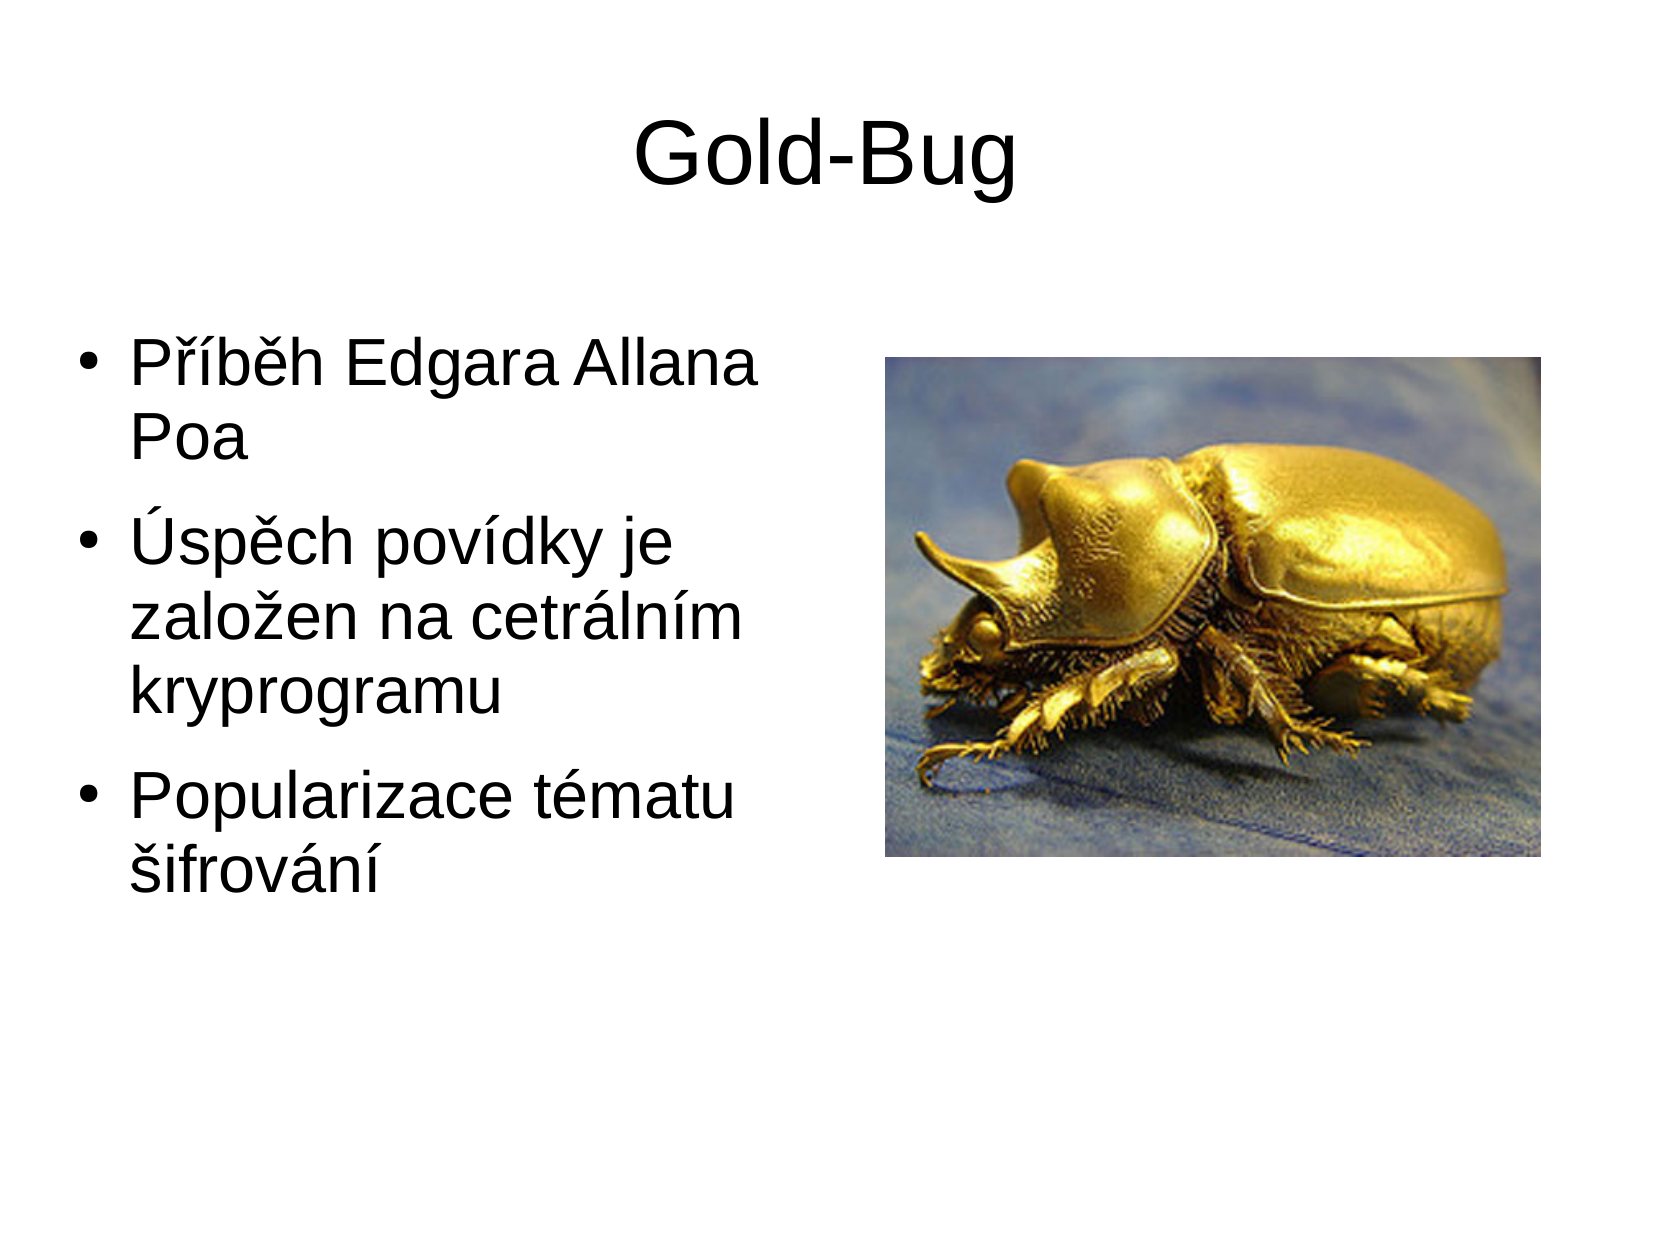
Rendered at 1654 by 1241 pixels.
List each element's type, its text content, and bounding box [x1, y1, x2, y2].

picture [885, 357, 1541, 857]
list Příběh Edgara Allana Poa Úspěch povídky je založen na cetrálním kryprogramu Popularizace tématu šifrování [59, 324, 827, 1129]
title Gold-Bug [82, 56, 1571, 250]
